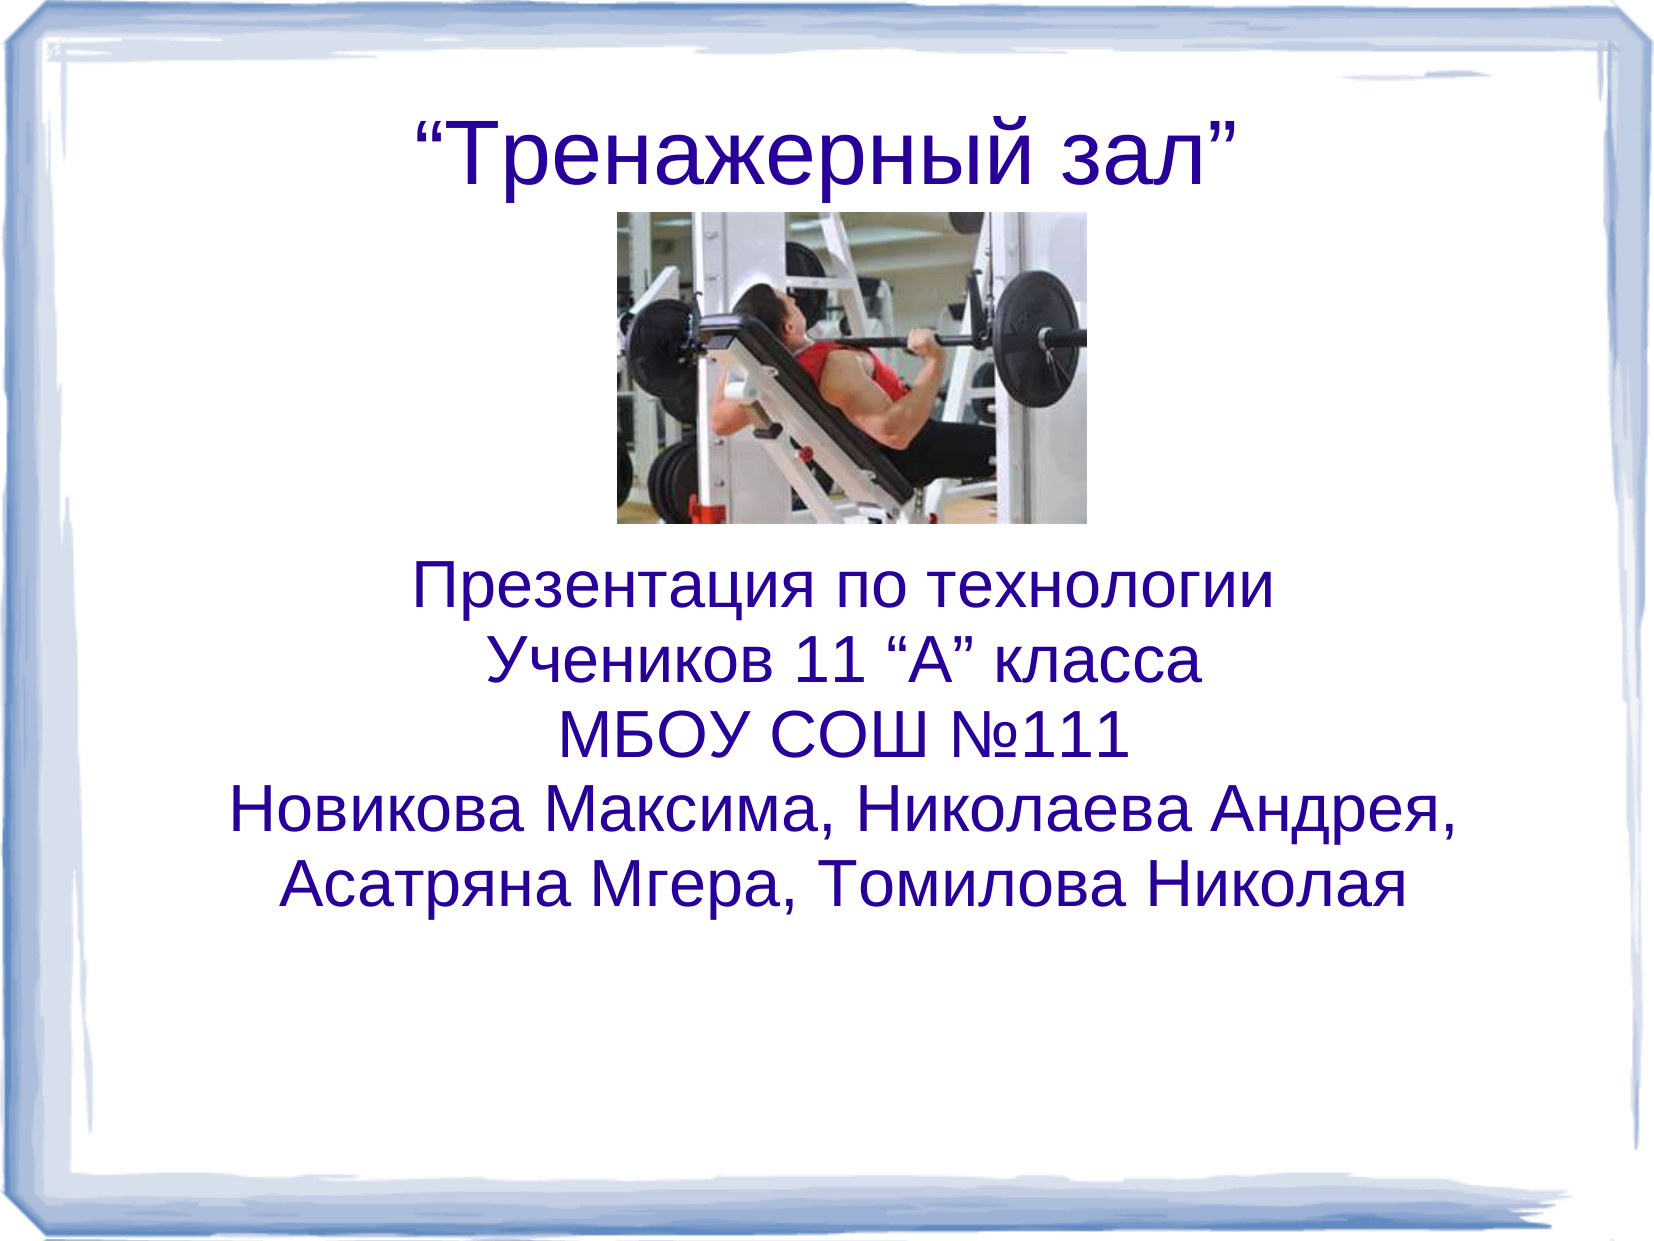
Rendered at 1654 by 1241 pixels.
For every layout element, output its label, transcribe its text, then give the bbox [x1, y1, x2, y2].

title “Тренажерный зал” [82, 49, 1571, 257]
picture [0, 0, 1654, 1241]
subtitle Презентация по технологии Учеников 11 “А” класса МБОУ СОШ №111 Новикова Максима, Николаева Андрея, Асатряна Мгера, Томилова Николая [118, 324, 1571, 1144]
